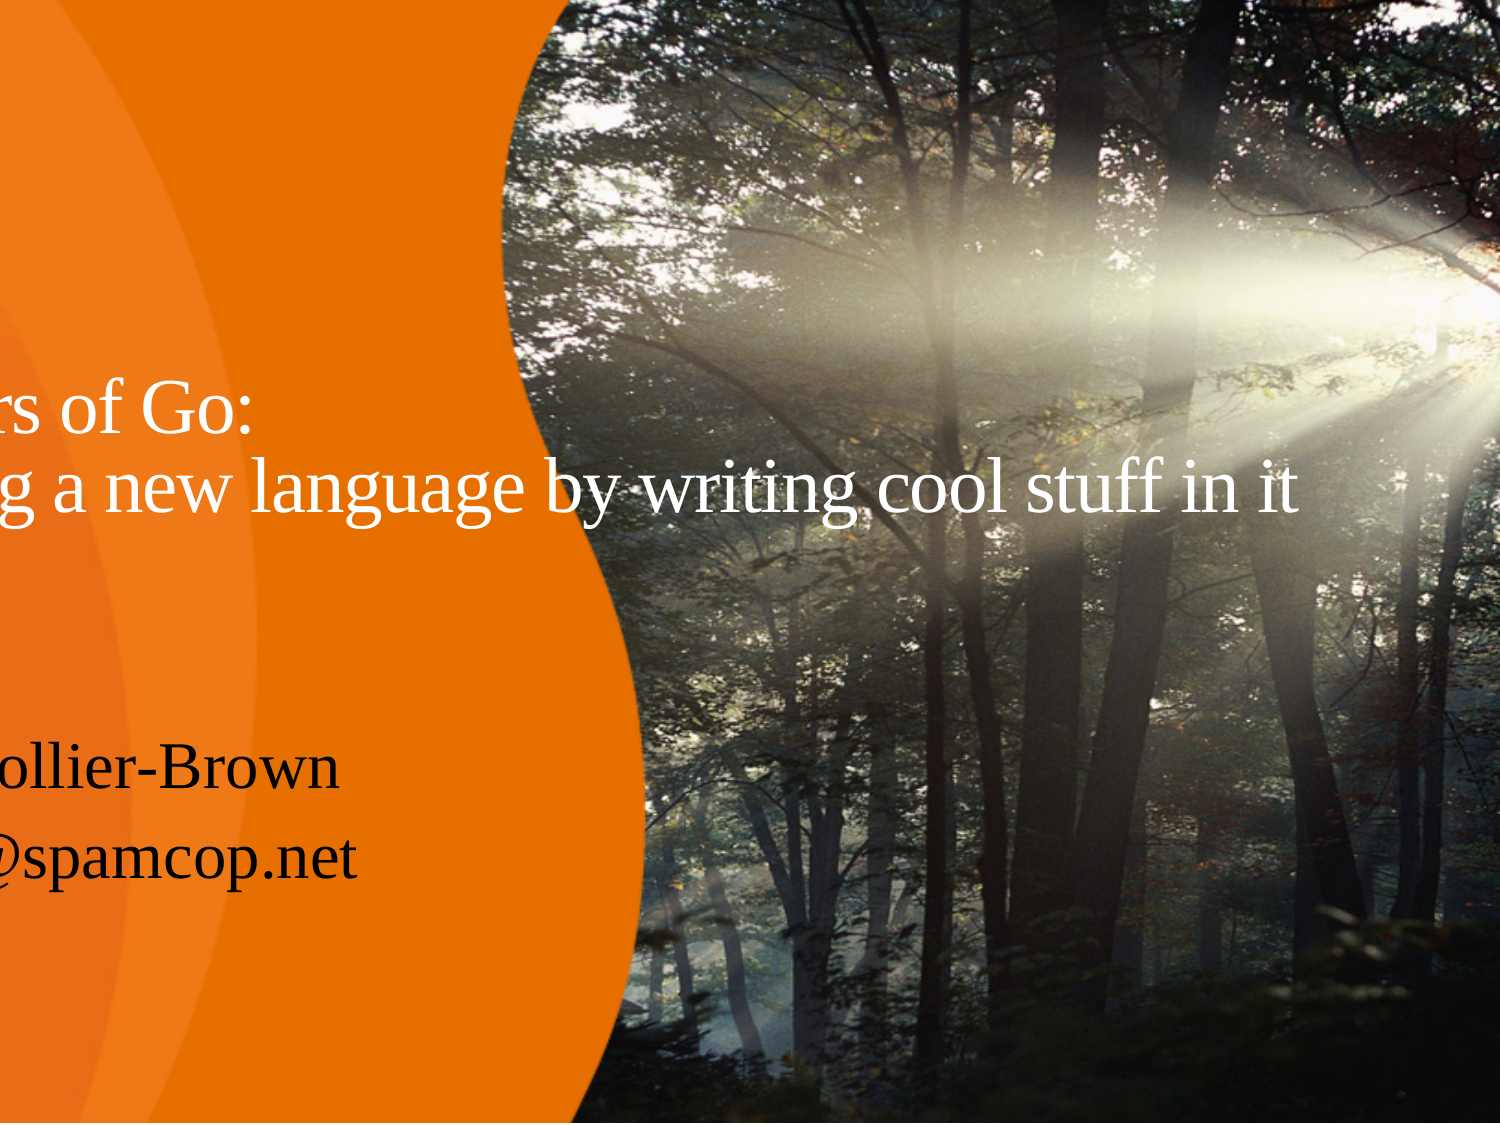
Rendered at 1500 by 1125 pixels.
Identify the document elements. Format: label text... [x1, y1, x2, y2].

list David Collier-Brown davecb@spamcop.net [0, 738, 620, 993]
picture [0, 0, 1500, 1124]
title 13 Hours of Go: Learning a new language by writing cool stuff in it [0, 258, 1363, 641]
